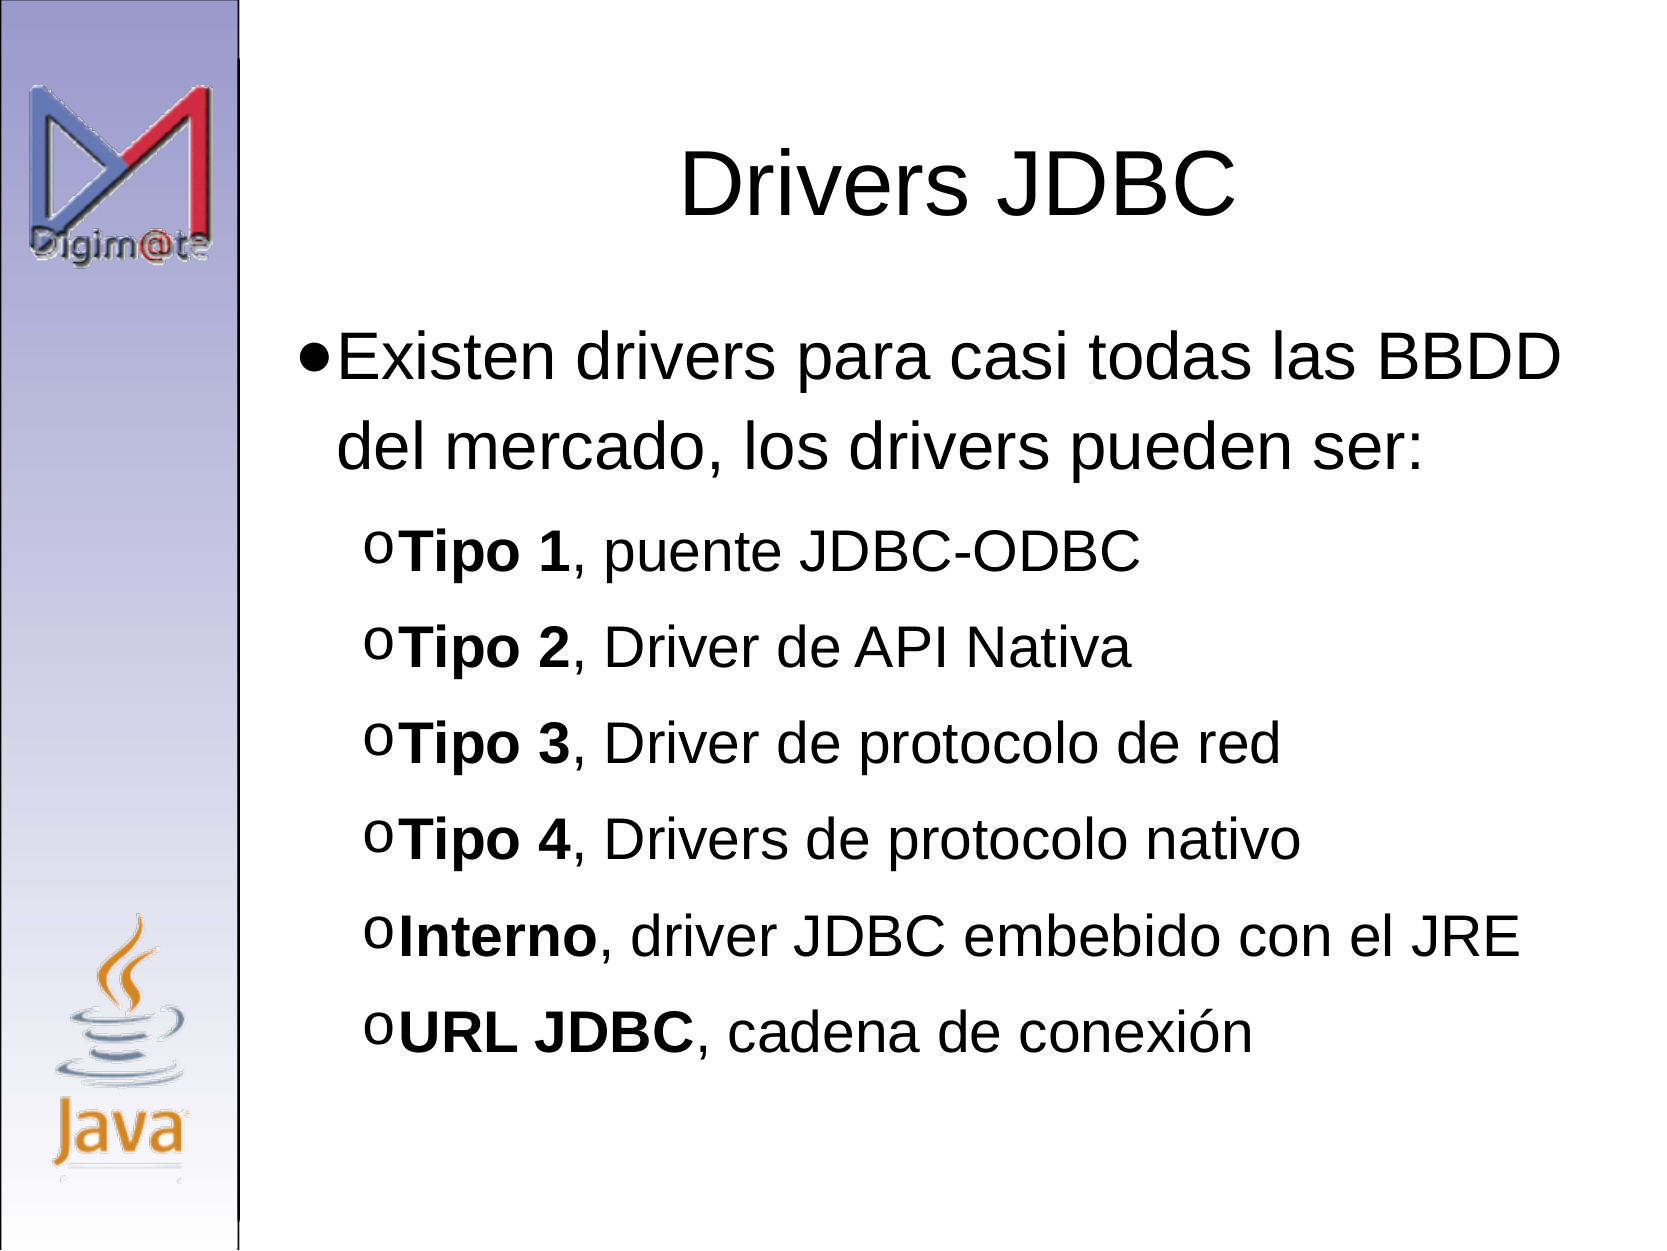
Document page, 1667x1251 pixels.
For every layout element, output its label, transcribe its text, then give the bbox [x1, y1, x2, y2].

title Drivers JDBC [267, 65, 1650, 281]
list Existen drivers para casi todas las BBDD del mercado, los drivers pueden ser: Tipo 1, puente JDBC-ODBC Tipo 2, Driver de API Nativa Tipo 3, Driver de protocolo de red Tipo 4, Drivers de protocolo nativo Interno, driver JDBC embebido con el JRE URL JDBC, cadena de conexión [267, 297, 1596, 1130]
picture [0, 0, 1667, 1250]
